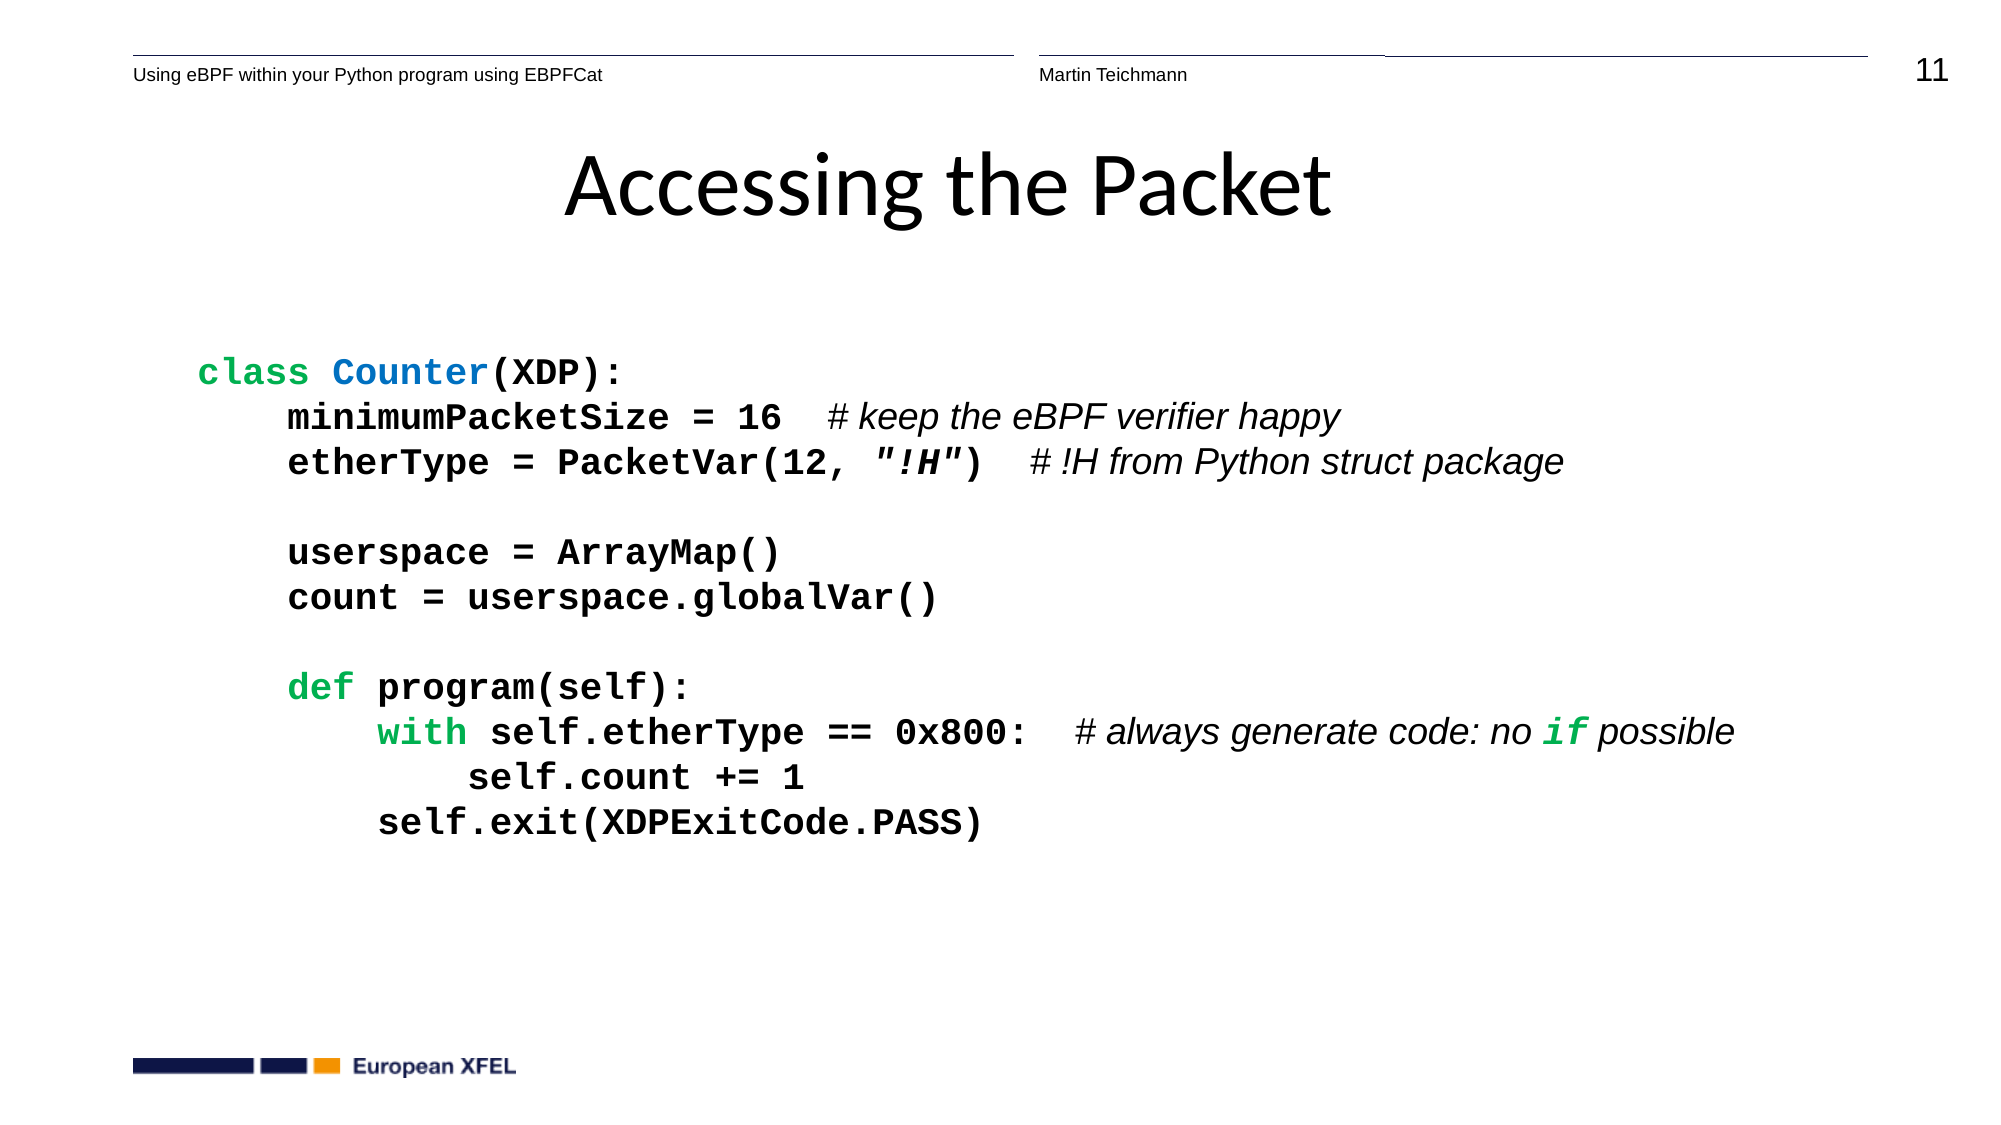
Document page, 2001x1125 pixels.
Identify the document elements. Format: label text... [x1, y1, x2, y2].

text_box class Counter(XDP): minimumPacketSize = 16 # keep the eBPF verifier happy etherType = PacketVar(12, "!H") # !H from Python struct package userspace = ArrayMap() count = userspace.globalVar() def program(self): with self.etherType == 0x800: # always generate code: no if possible self.count += 1 self.exit(XDPExitCode.PASS) [182, 254, 1857, 920]
title Accessing the Packet [541, 115, 1359, 243]
picture [133, 1058, 516, 1078]
